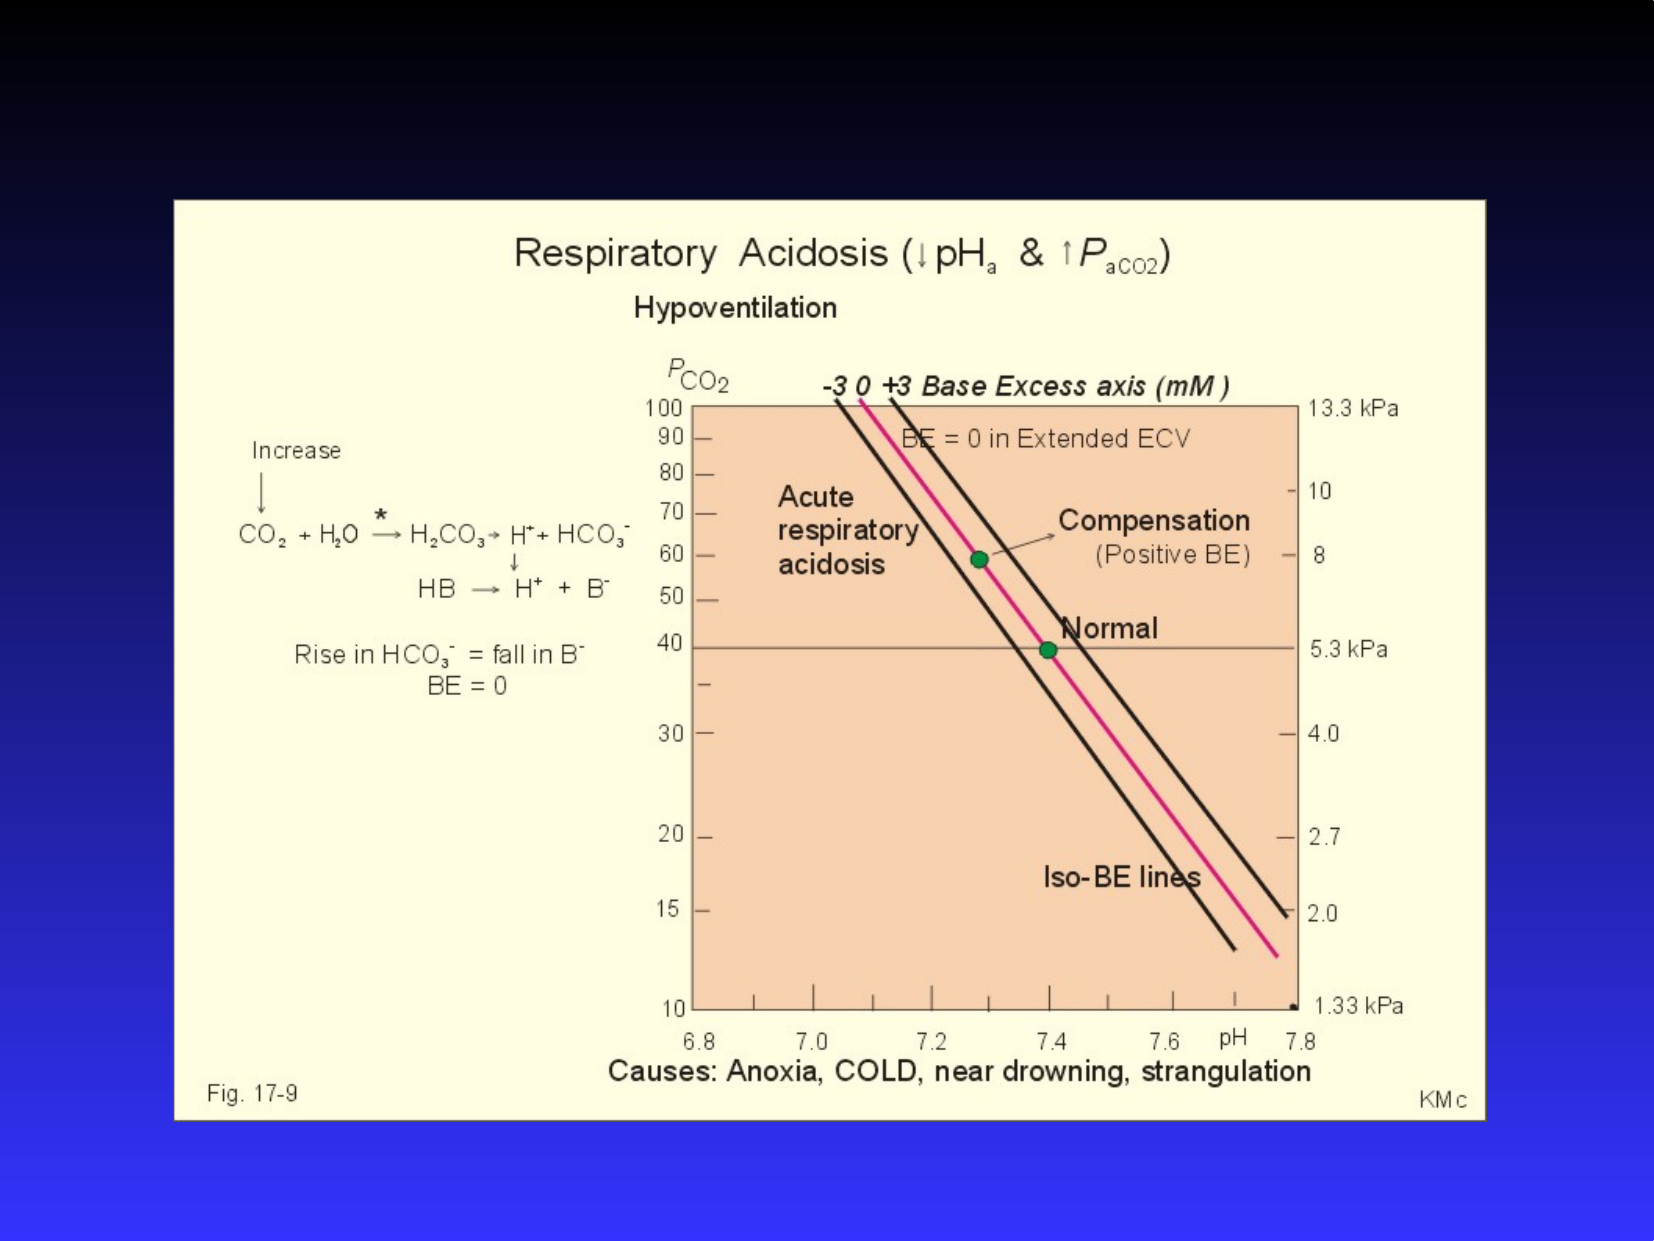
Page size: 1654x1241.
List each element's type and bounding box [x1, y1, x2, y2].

picture [173, 199, 1487, 1122]
